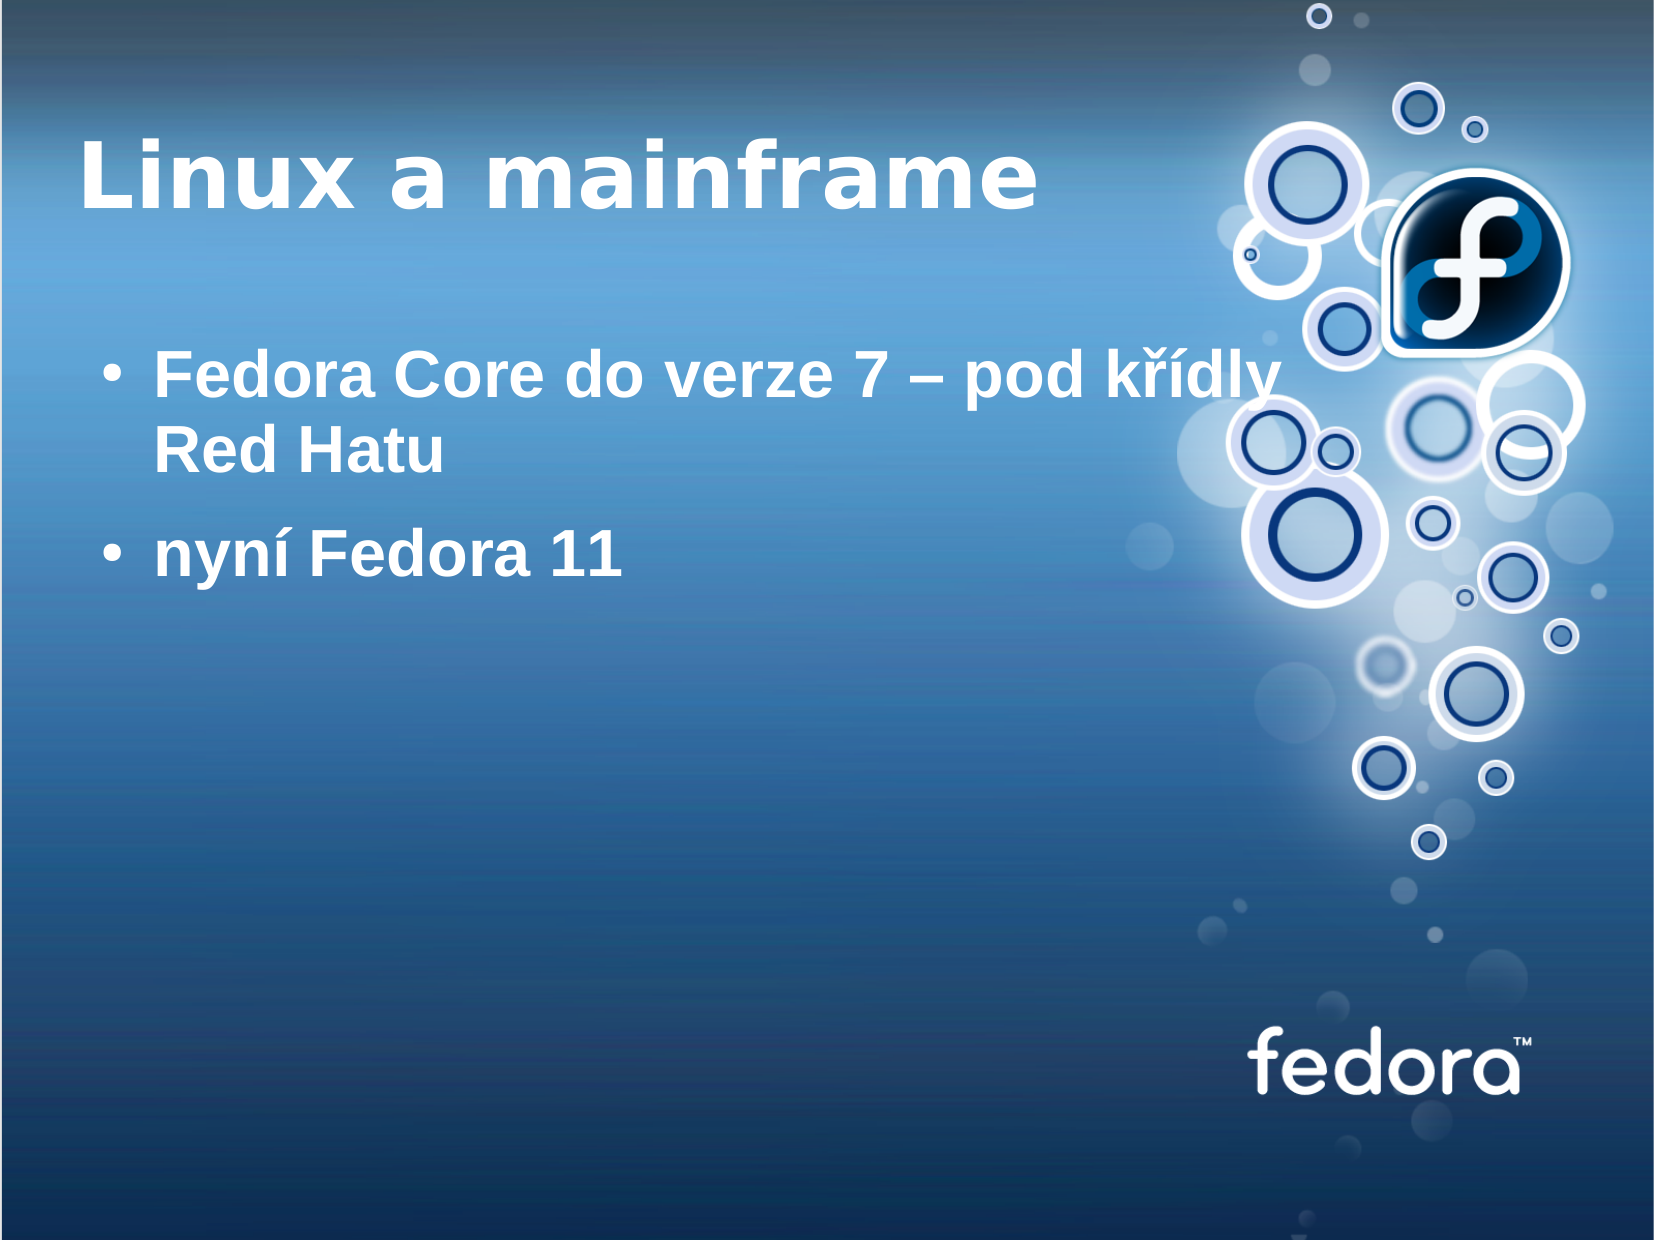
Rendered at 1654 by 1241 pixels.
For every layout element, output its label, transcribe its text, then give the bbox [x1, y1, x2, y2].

picture [1, 0, 1654, 1240]
list Fedora Core do verze 7 – pod křídly Red Hatu nyní Fedora 11 [82, 337, 1388, 1142]
title Linux a mainframe [76, 80, 1565, 273]
